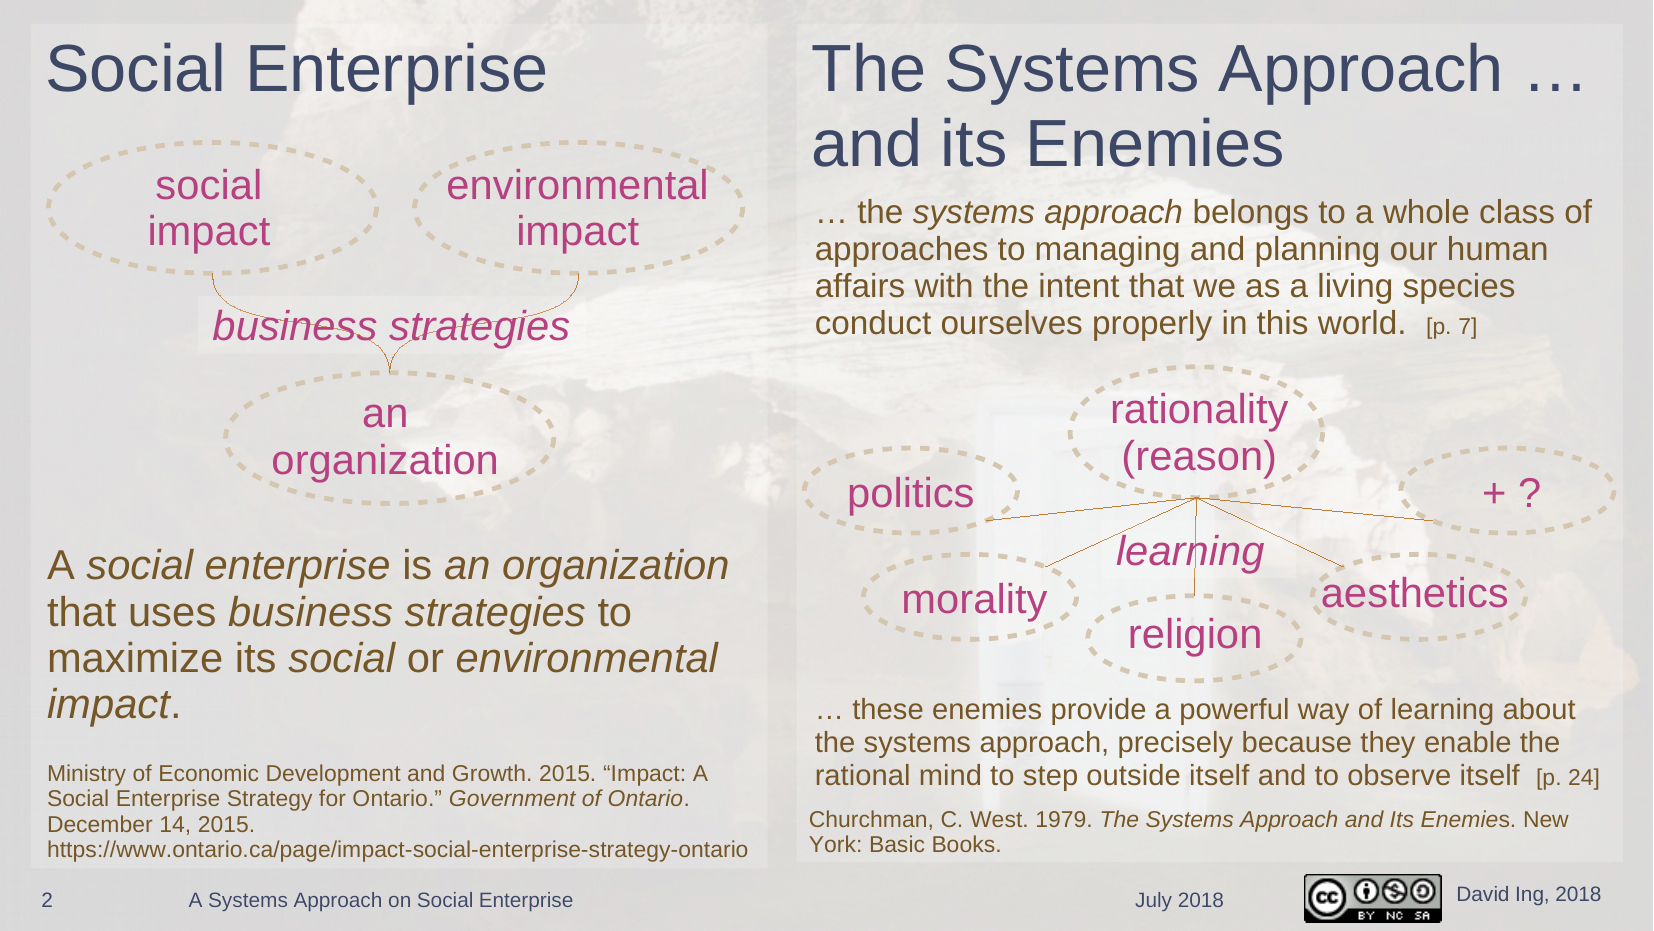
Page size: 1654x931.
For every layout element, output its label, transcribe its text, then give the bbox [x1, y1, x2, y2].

text_box The Systems Approach … and its Enemies [796, 23, 1624, 798]
text_box + ? [1467, 461, 1568, 523]
text_box Social Enterprise [30, 23, 768, 869]
text_box politics [832, 462, 991, 523]
text_box A social enterprise is an organization that uses business strategies to maximize its social or environmental impact. [32, 534, 770, 736]
text_box learning [1101, 520, 1296, 578]
text_box … the systems approach belongs to a whole class of approaches to managing and planning our human affairs with the intent that we as a living species conduct ourselves properly in this world. [p. 7] [800, 186, 1620, 350]
text_box business strategies [197, 295, 586, 354]
text_box Ministry of Economic Development and Growth. 2015. “Impact: A Social Enterprise Strategy for Ontario.” Government of Ontario. December 14, 2015. https://www.ontario.ca/page/impact-social-enterprise-strategy-ontario [32, 752, 770, 870]
text_box social impact [132, 153, 290, 262]
picture [1304, 874, 1442, 923]
text_box environmental impact [431, 153, 736, 262]
text_box … these enemies provide a powerful way of learning about the systems approach, precisely because they enable the rational mind to step outside itself and to observe itself [p. 24] [800, 685, 1622, 799]
text_box aesthetics [1306, 562, 1531, 623]
table_cell Pursuits: [0, 0, 1653, 931]
text_box Churchman, C. West. 1979. The Systems Approach and Its Enemies. New York: Basic Books. [794, 798, 1624, 870]
text_box an organization [256, 382, 541, 481]
text_box morality [886, 568, 1065, 629]
text_box religion [1113, 603, 1282, 665]
text_box rationality (reason) [1095, 378, 1305, 487]
